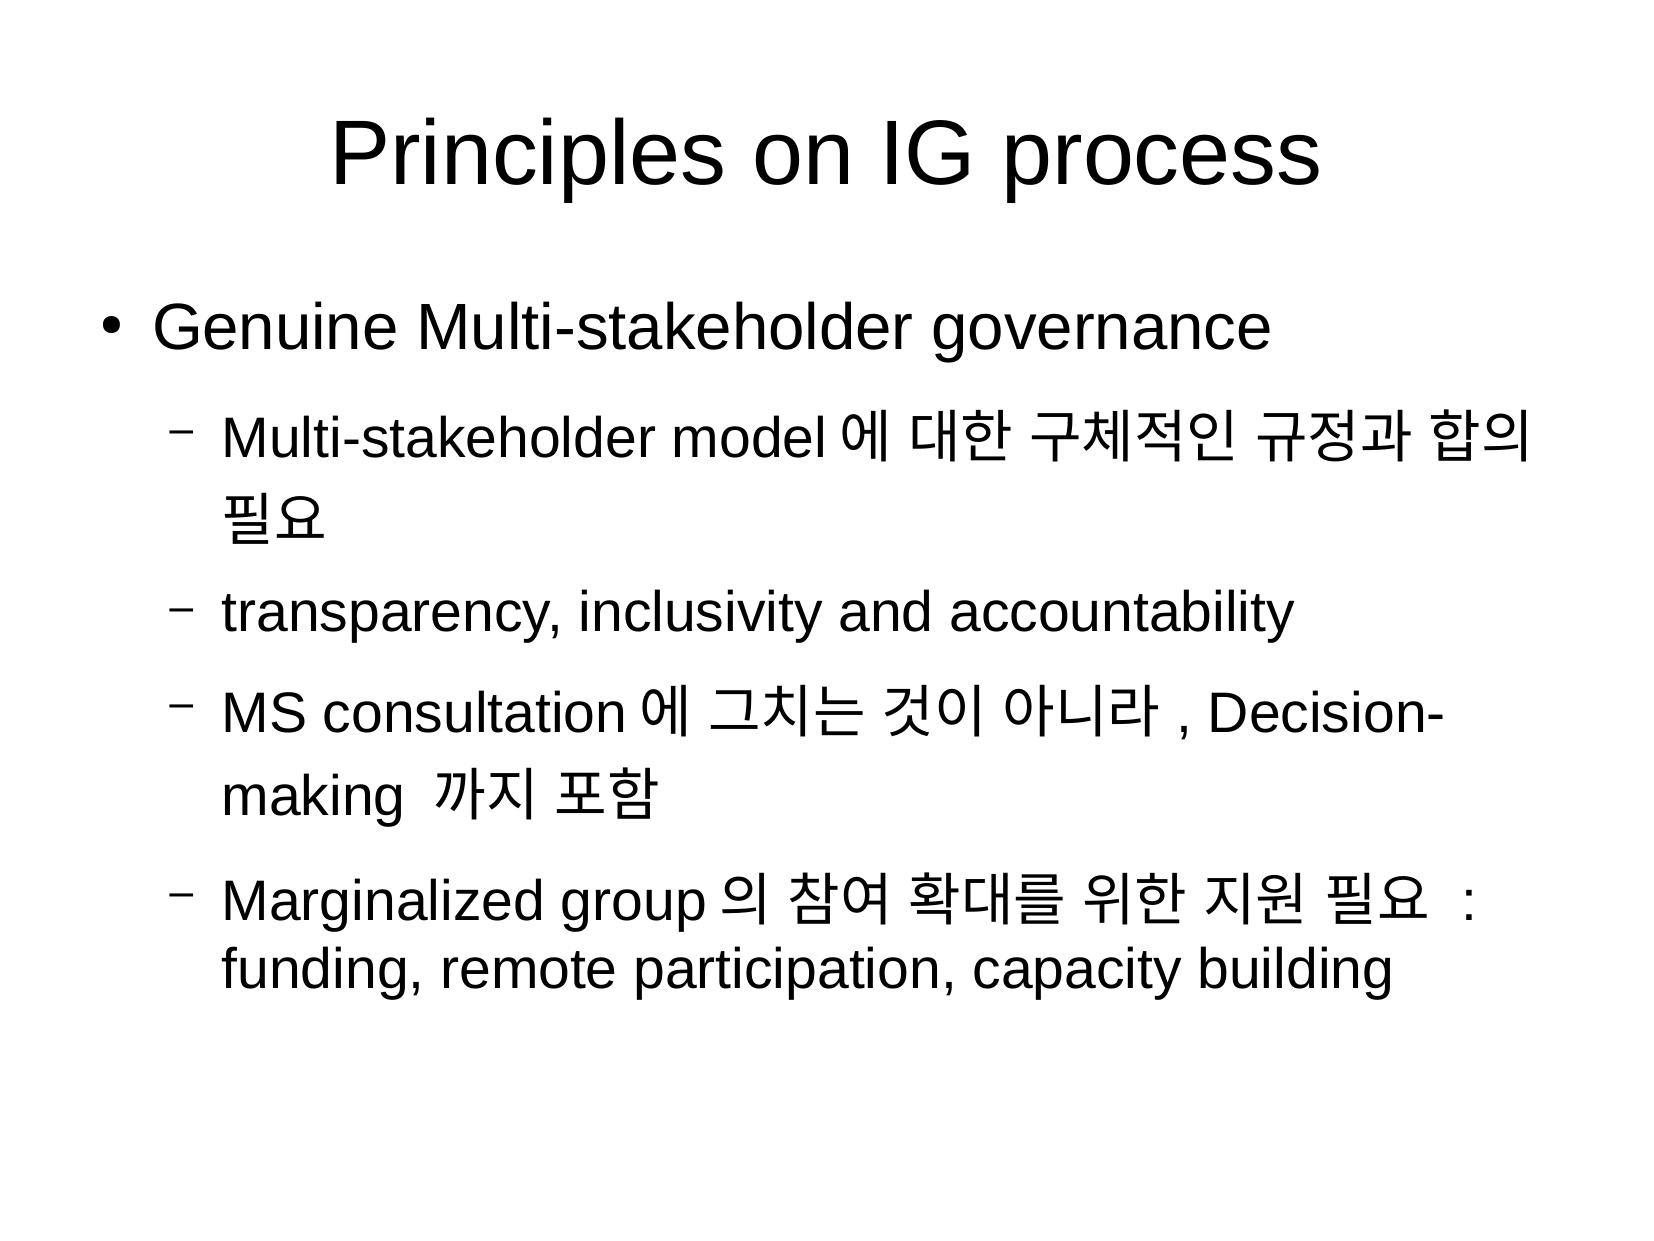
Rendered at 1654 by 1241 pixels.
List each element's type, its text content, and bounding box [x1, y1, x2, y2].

list Genuine Multi-stakeholder governance Multi-stakeholder model에 대한 구체적인 규정과 합의 필요 transparency, inclusivity and accountability MS consultation에 그치는 것이 아니라, Decision-making 까지 포함 Marginalized group의 참여 확대를 위한 지원 필요 : funding, remote participation, capacity building [82, 290, 1538, 1010]
title Principles on IG process [82, 49, 1571, 257]
